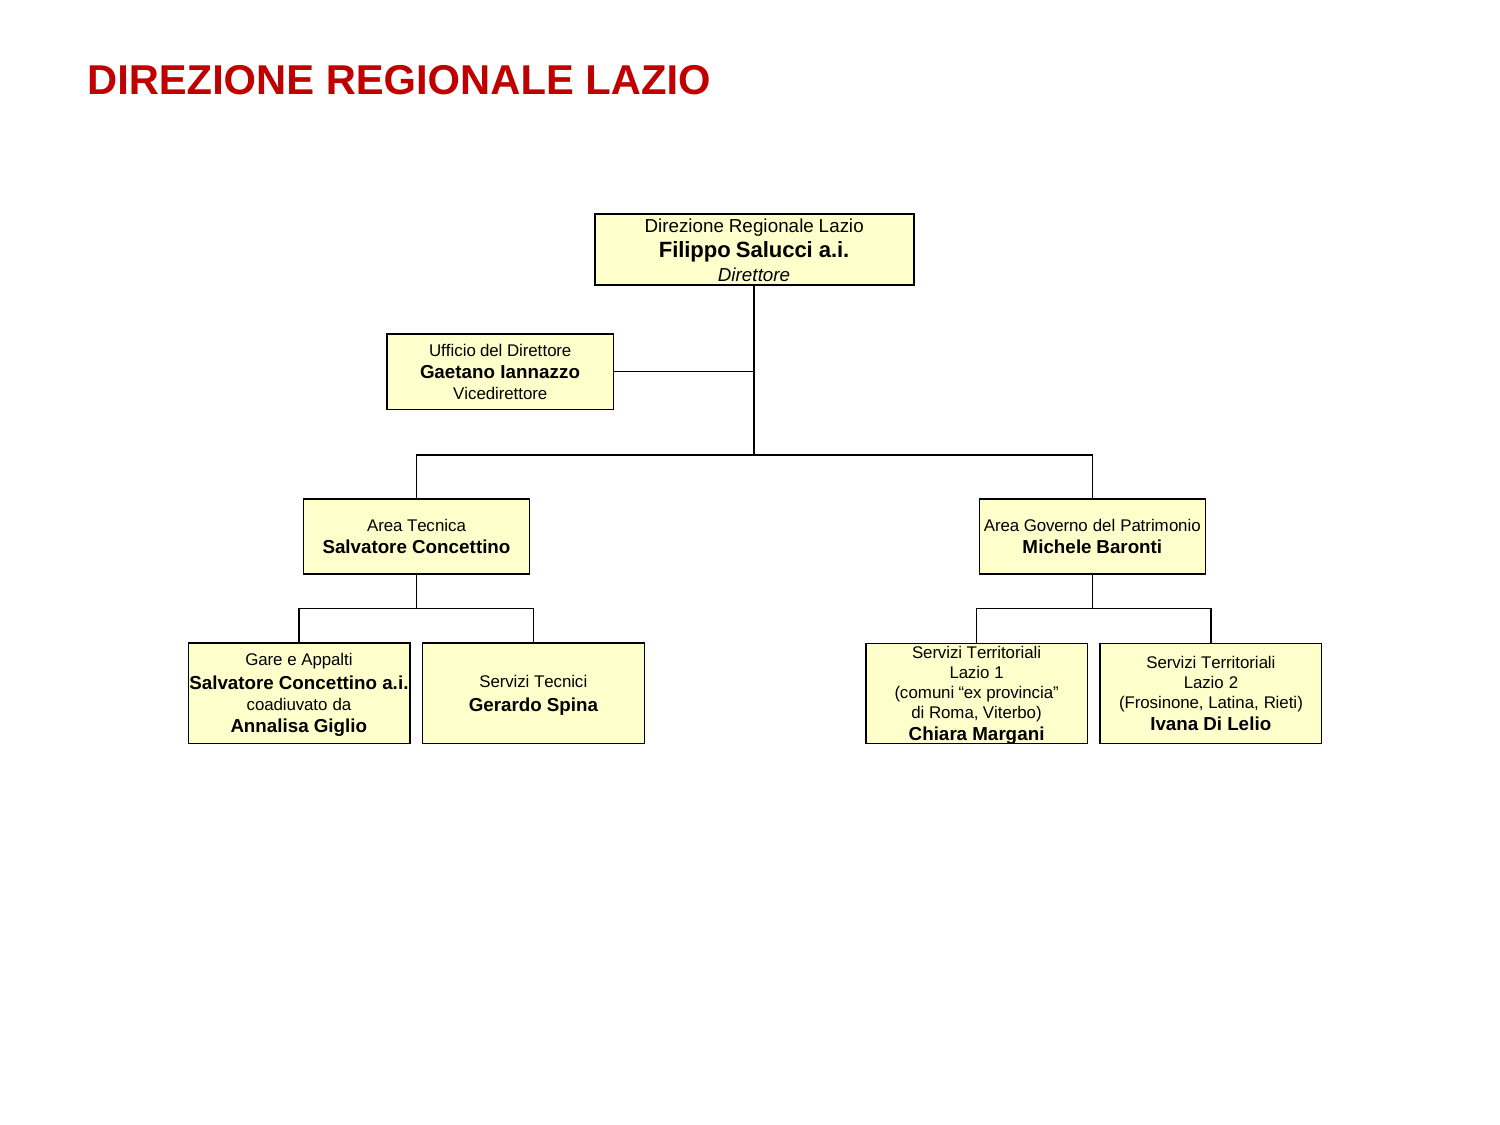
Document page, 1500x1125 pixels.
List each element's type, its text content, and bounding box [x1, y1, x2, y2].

text_box DIREZIONE REGIONALE LAZIO [72, 45, 1462, 128]
picture [177, 208, 1323, 756]
